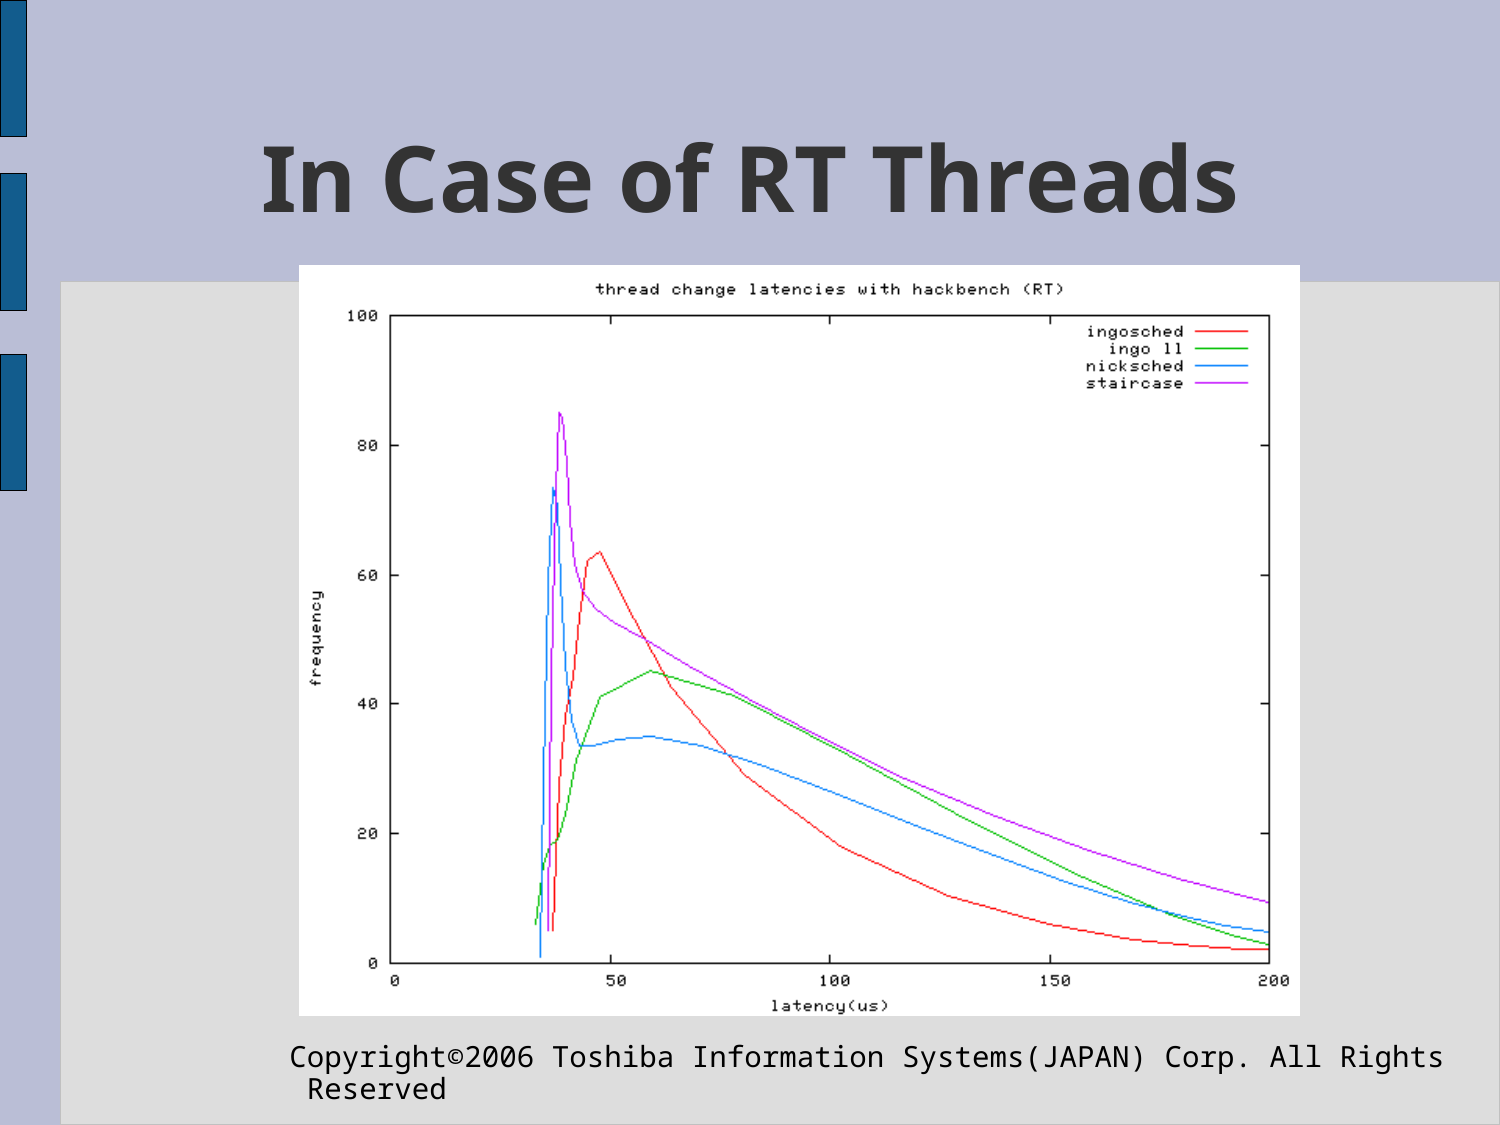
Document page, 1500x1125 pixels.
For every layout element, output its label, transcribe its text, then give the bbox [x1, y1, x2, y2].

title In Case of RT Threads [110, 82, 1392, 271]
picture [299, 271, 1300, 1016]
